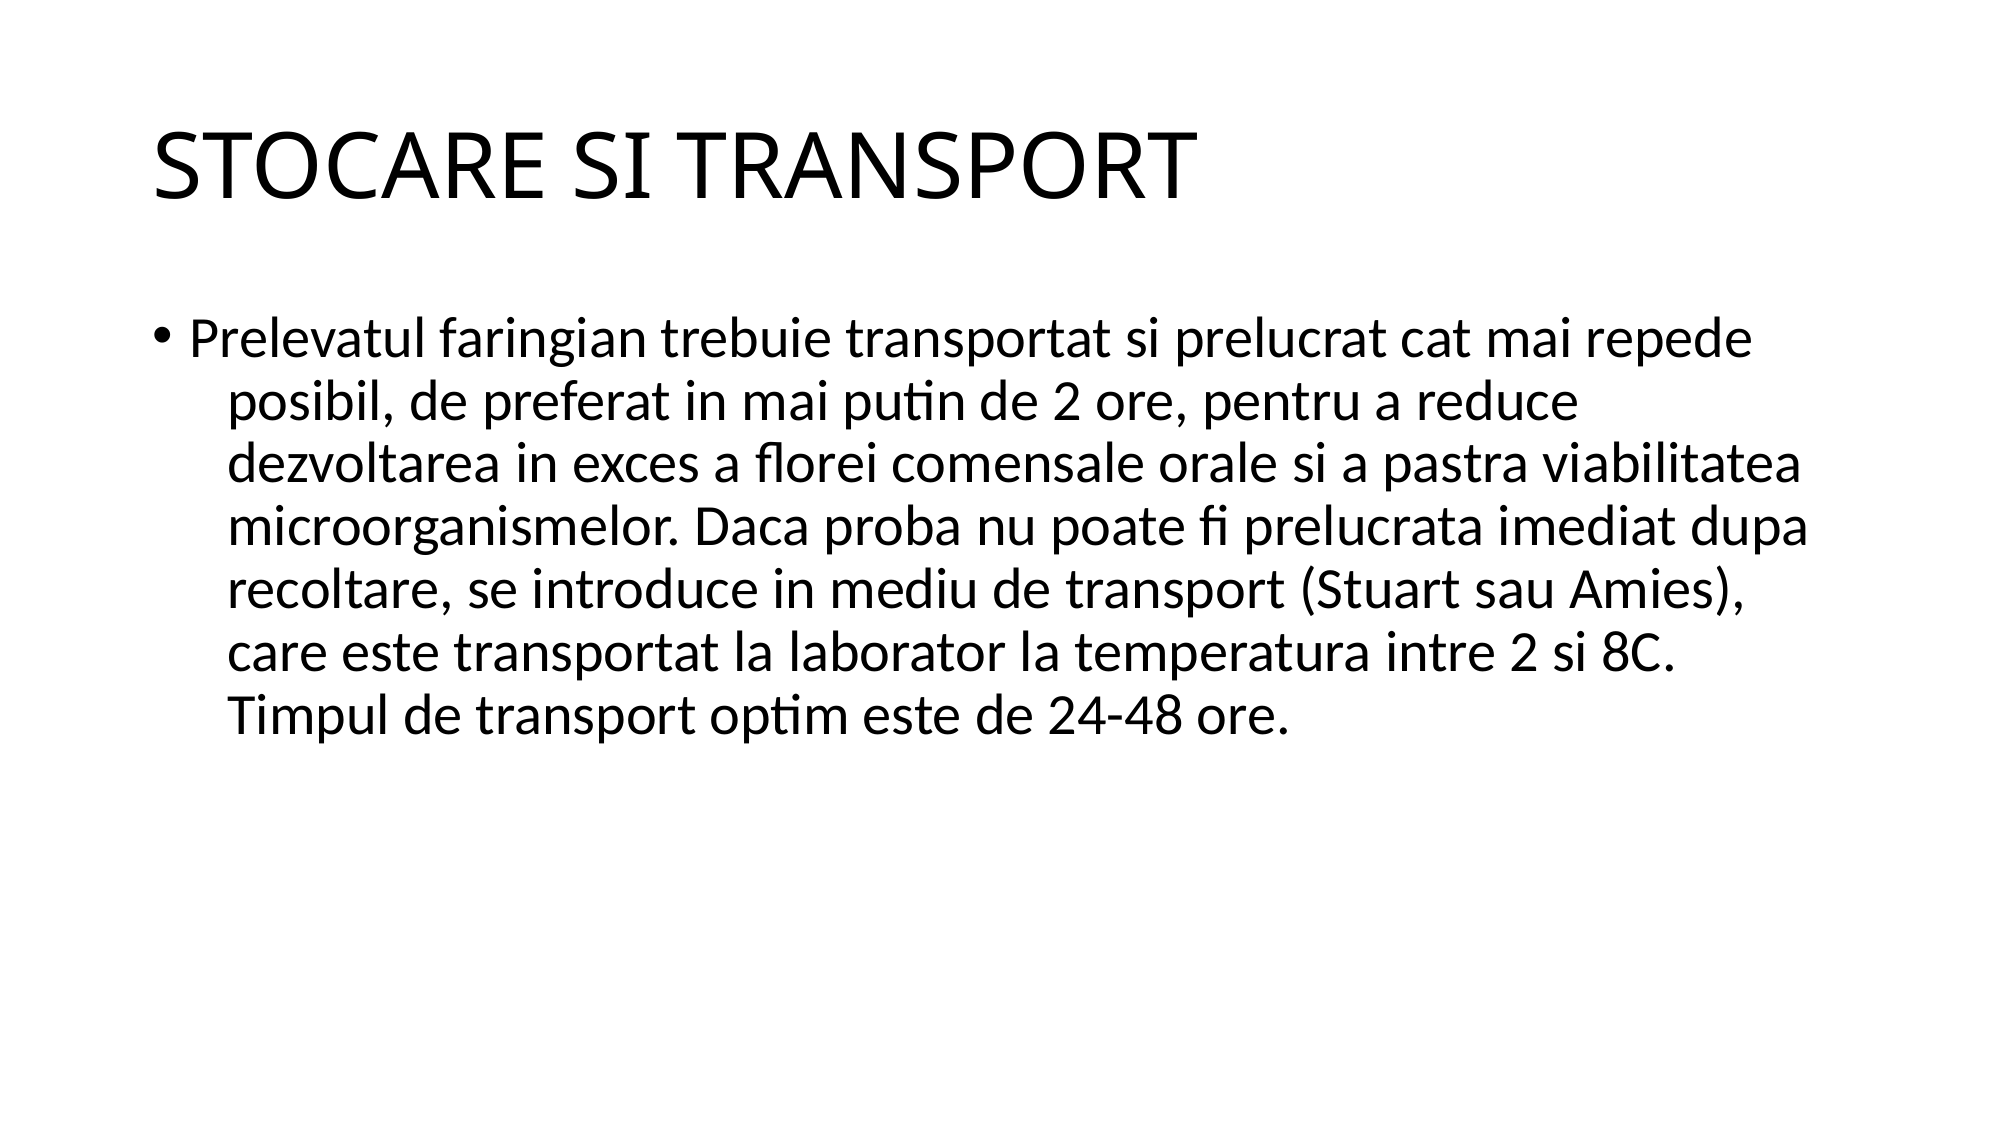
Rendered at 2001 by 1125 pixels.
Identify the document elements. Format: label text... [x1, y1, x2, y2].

title STOCARE SI TRANSPORT [137, 59, 1863, 278]
list Prelevatul faringian trebuie transportat si prelucrat cat mai repede posibil, de preferat in mai putin de 2 ore, pentru a reduce dezvoltarea in exces a florei comensale orale si a pastra viabilitatea microorganismelor. Daca proba nu poate fi prelucrata imediat dupa recoltare, se introduce in mediu de transport (Stuart sau Amies), care este transportat la laborator la temperatura intre 2 si 8C. Timpul de transport optim este de 24-48 ore. [137, 299, 1863, 1014]
